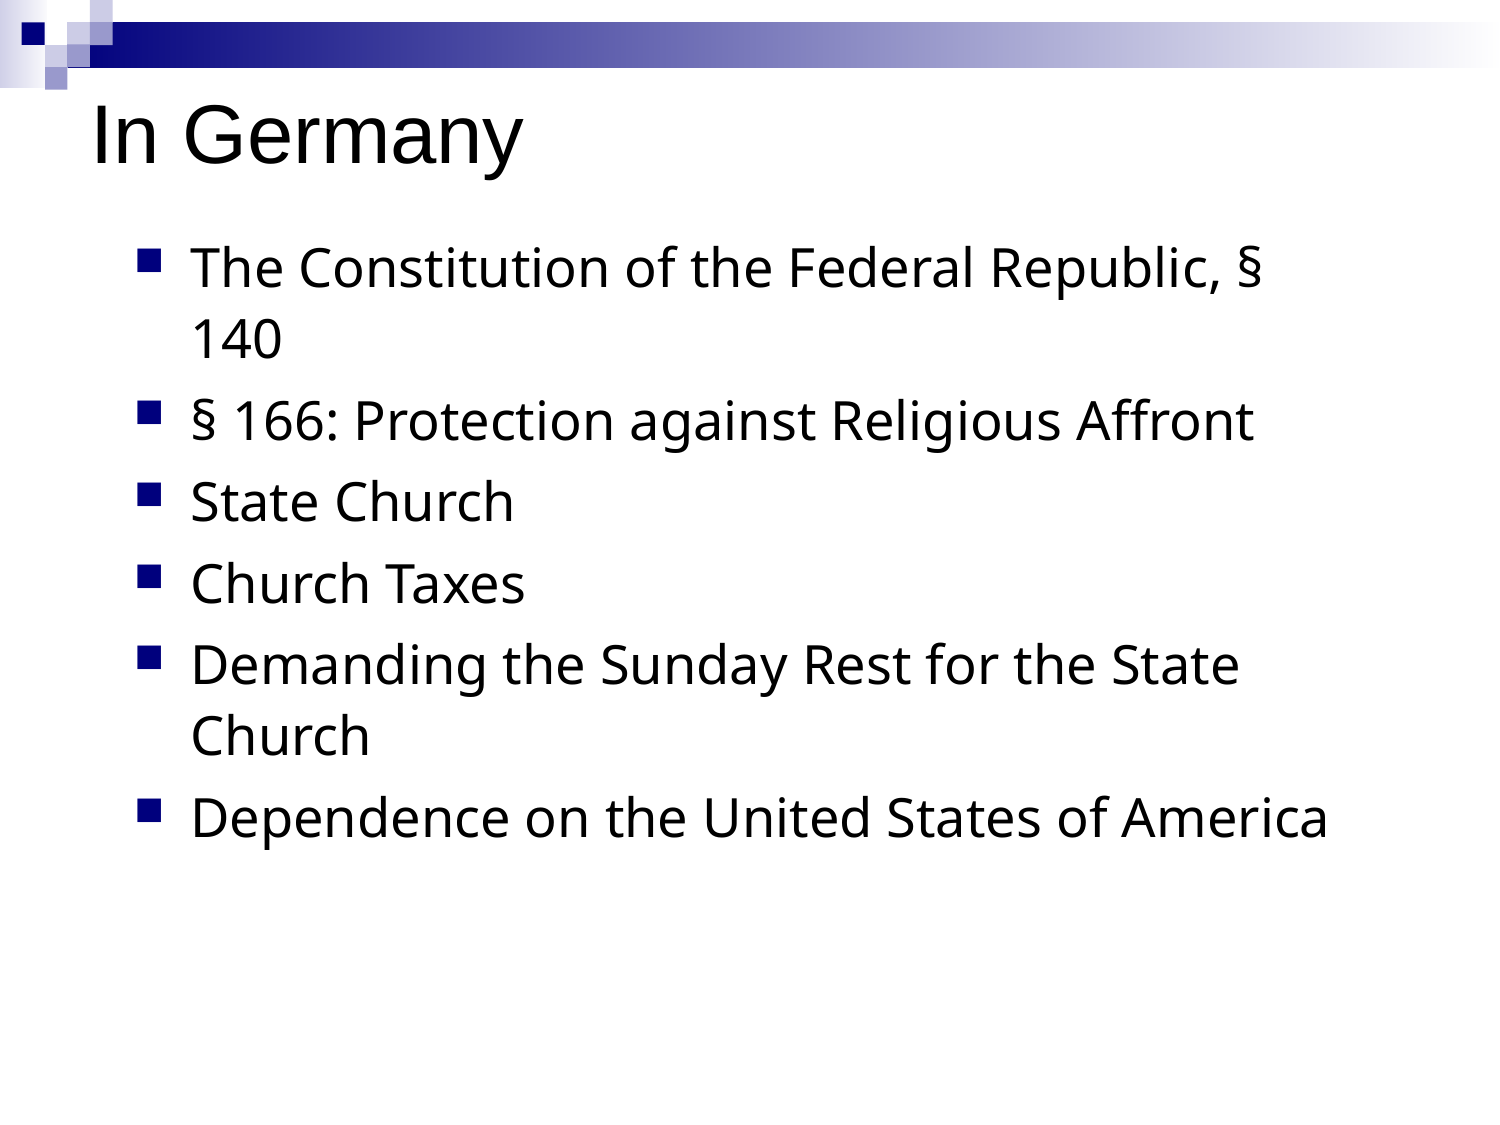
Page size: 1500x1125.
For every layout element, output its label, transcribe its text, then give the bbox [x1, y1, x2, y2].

list The Constitution of the Federal Republic, § 140 § 166: Protection against Religious Affront State Church Church Taxes Demanding the Sunday Rest for the State Church Dependence on the United States of America [119, 220, 1372, 966]
title In Germany [75, 63, 1425, 197]
